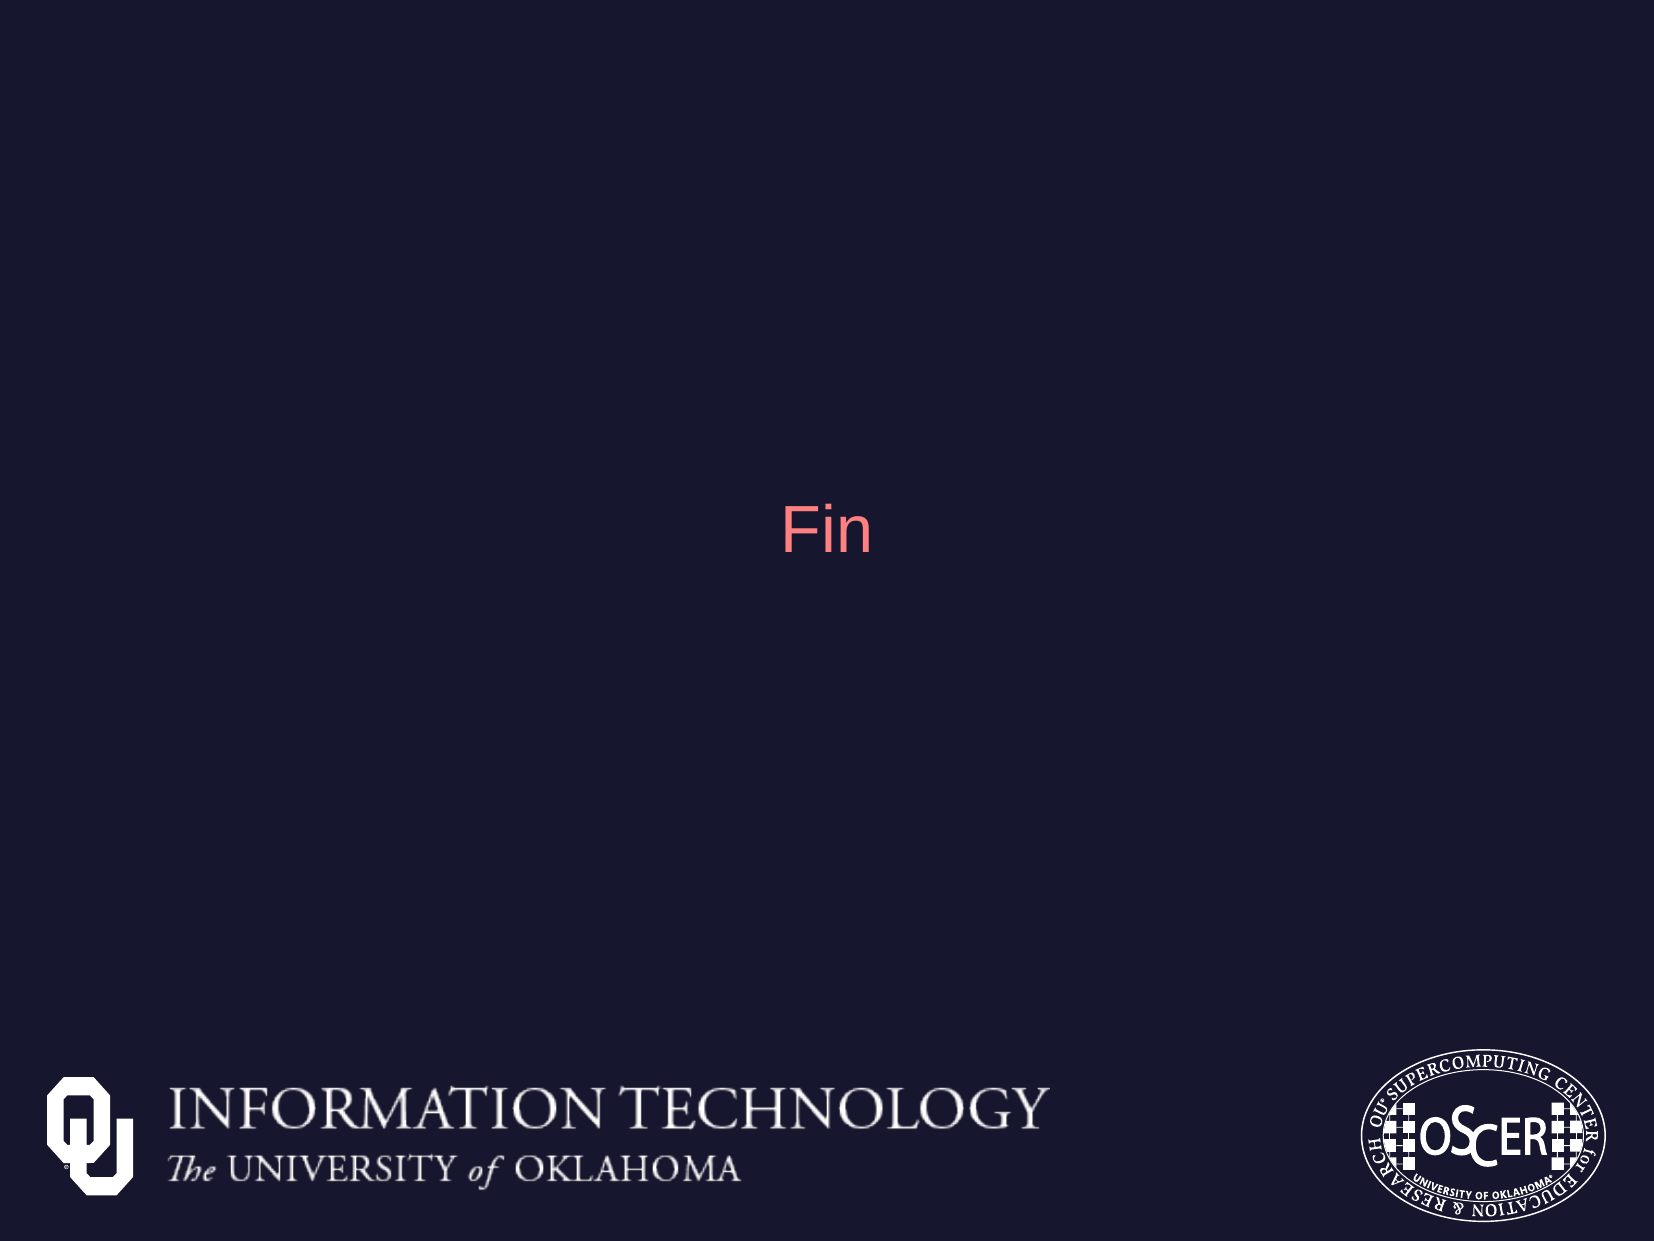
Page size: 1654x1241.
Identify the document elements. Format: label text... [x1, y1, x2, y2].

picture [159, 1075, 1050, 1195]
subtitle Fin [82, 49, 1571, 1010]
